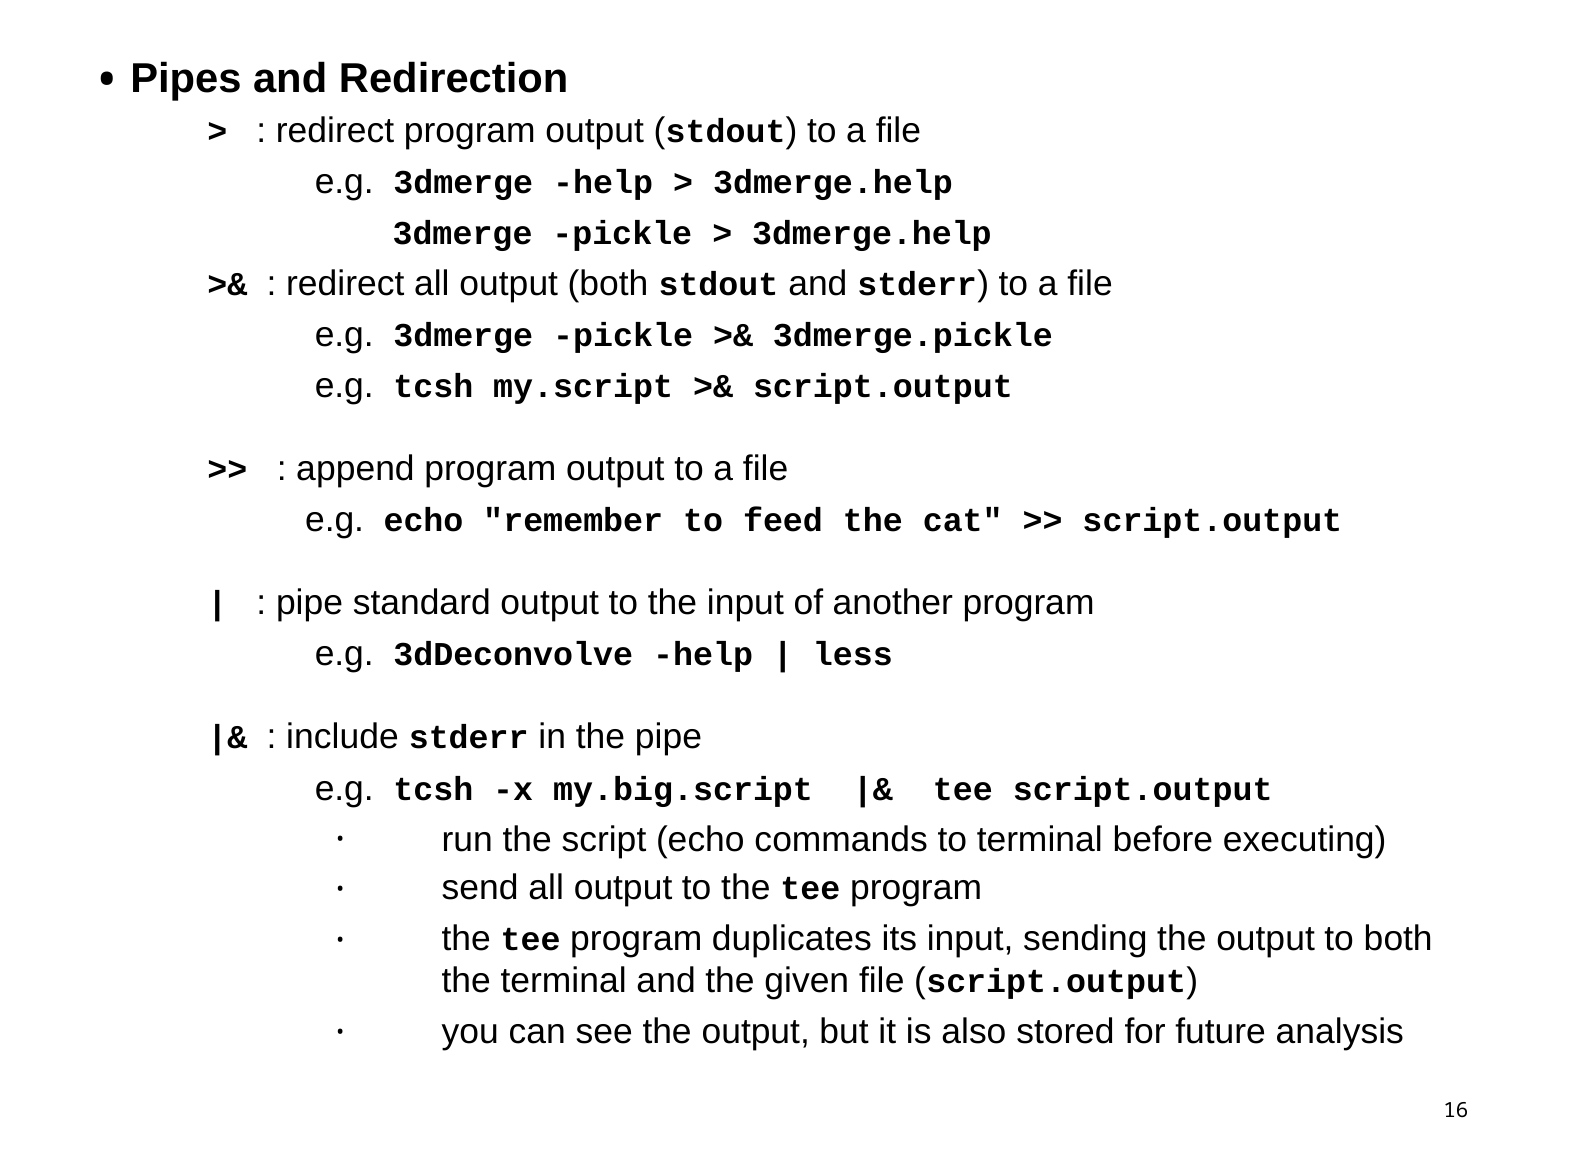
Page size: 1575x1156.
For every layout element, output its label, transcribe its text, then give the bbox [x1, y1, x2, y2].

list Pipes and Redirection > : redirect program output (stdout) to a file e.g. 3dmerge -help > 3dmerge.help 3dmerge -pickle > 3dmerge.help >& : redirect all output (both stdout and stderr) to a file e.g. 3dmerge -pickle >& 3dmerge.pickle e.g. tcsh my.script >& script.output >> : append program output to a file e.g. echo "remember to feed the cat" >> script.output | : pipe standard output to the input of another program e.g. 3dDeconvolve -help | less |& : include stderr in the pipe e.g. tcsh -x my.big.script |& tee script.output run the script (echo commands to terminal before executing) send all output to the tee program the tee program duplicates its input, sending the output to both the terminal and the given file (script.output) you can see the output, but it is also stored for future analysis [75, 37, 1501, 1120]
